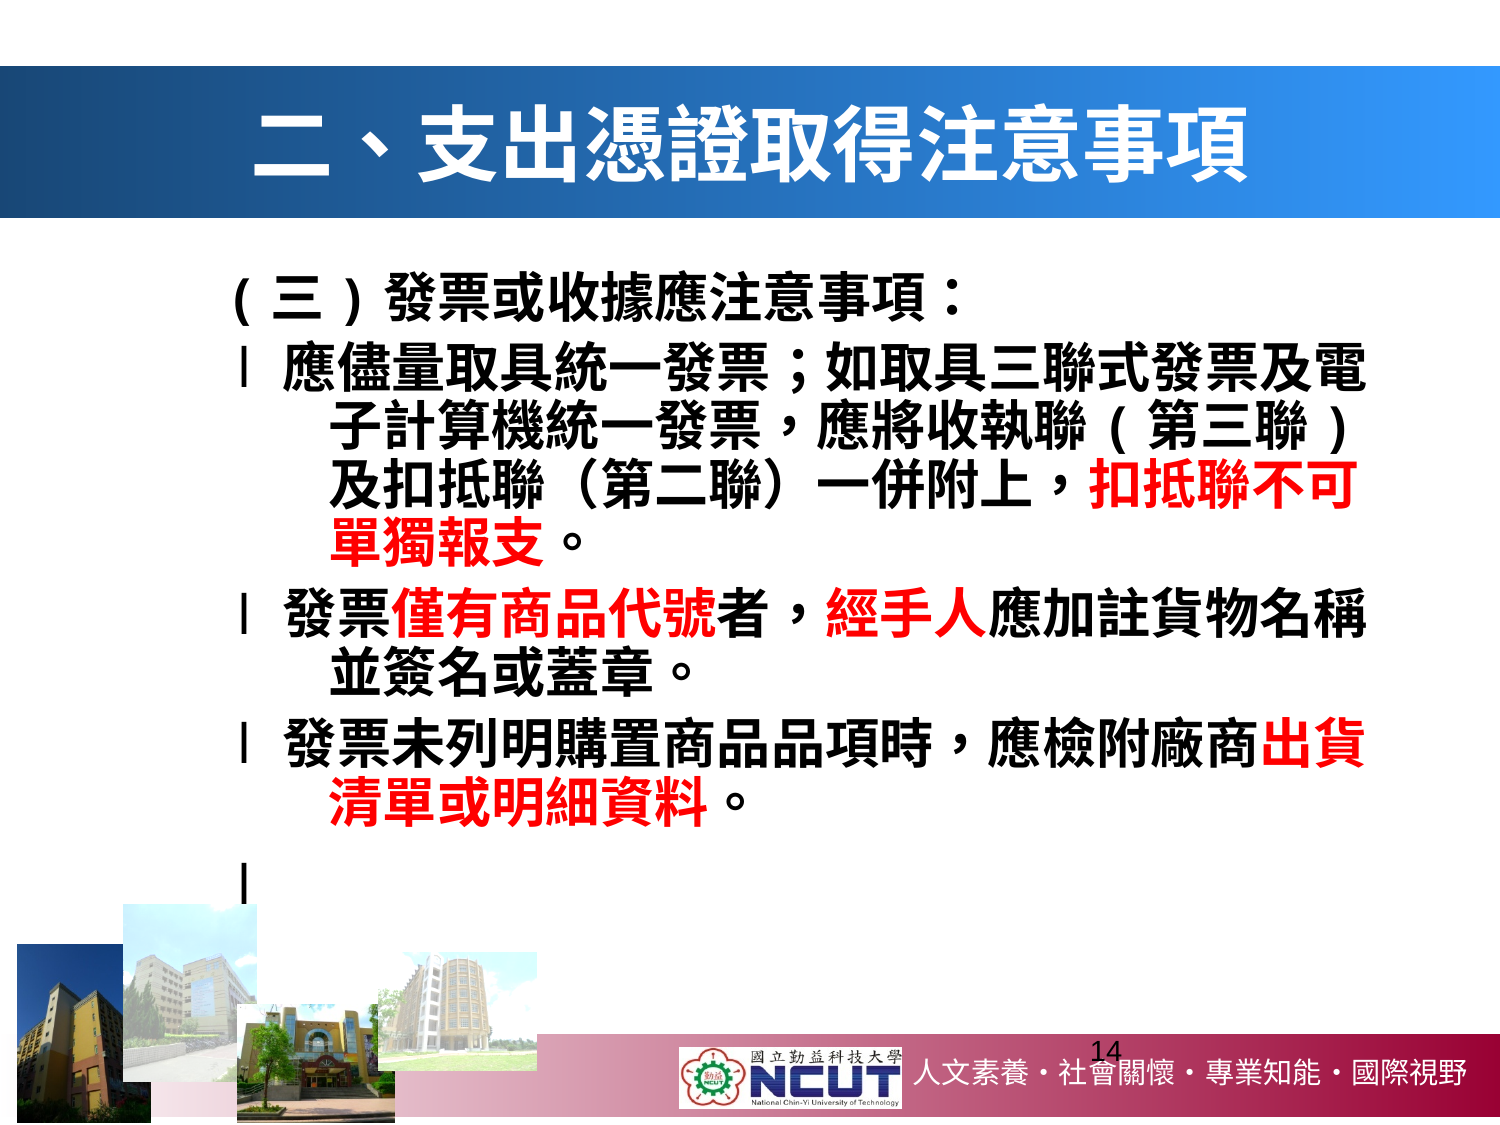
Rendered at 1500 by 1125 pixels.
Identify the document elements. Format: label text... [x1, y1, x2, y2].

text_box [1074, 1024, 1426, 1103]
title 二、支出憑證取得注意事項 [0, 66, 1500, 218]
list (三)發票或收據應注意事項： 應儘量取具統一發票；如取具三聯式發票及電子計算機統一發票，應將收執聯(第三聯)及扣抵聯（第二聯）一併附上，扣抵聯不可單獨報支。 發票僅有商品代號者，經手人應加註貨物名稱並簽名或蓋章。 發票未列明購置商品品項時，應檢附廠商出貨清單或明細資料。 [76, 255, 1427, 1022]
